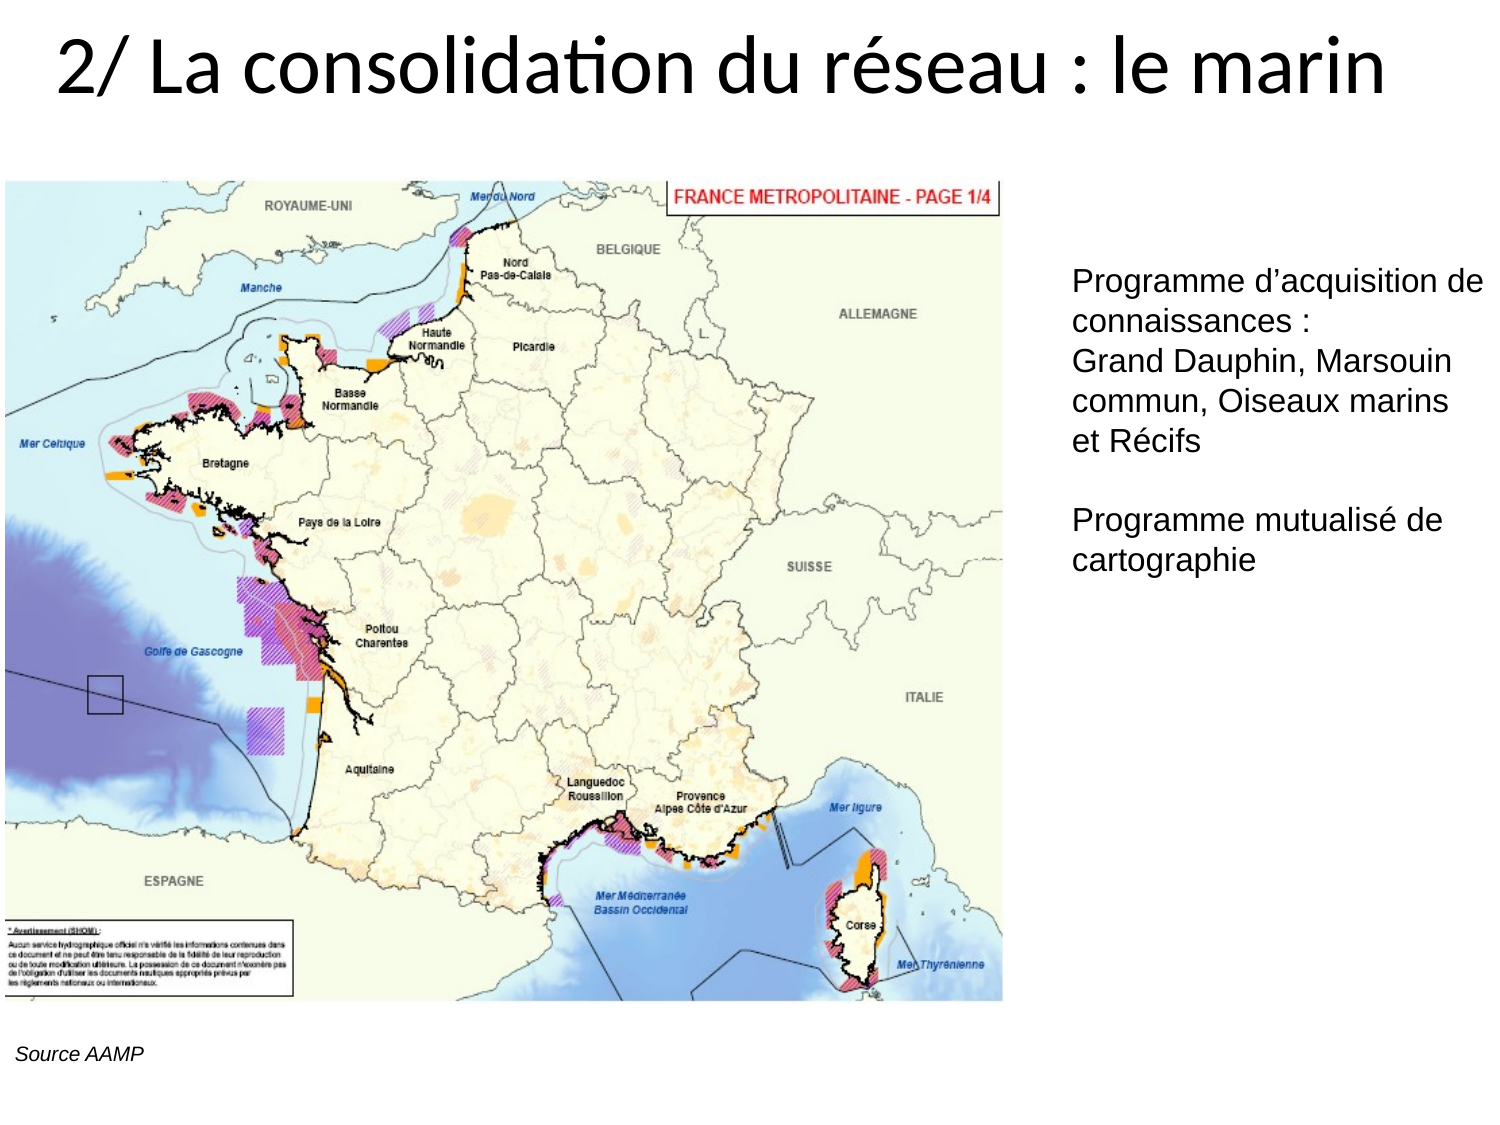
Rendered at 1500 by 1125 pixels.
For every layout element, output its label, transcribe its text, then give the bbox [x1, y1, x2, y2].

title 2/ La consolidation du réseau : le marin [5, 0, 1458, 234]
picture [5, 234, 1004, 1004]
text_box Programme d’acquisition de connaissances : Grand Dauphin, Marsouin commun, Oiseaux marins et Récifs Programme mutualisé de cartographie [1057, 206, 1500, 650]
text_box Source AAMP [0, 1033, 325, 1074]
